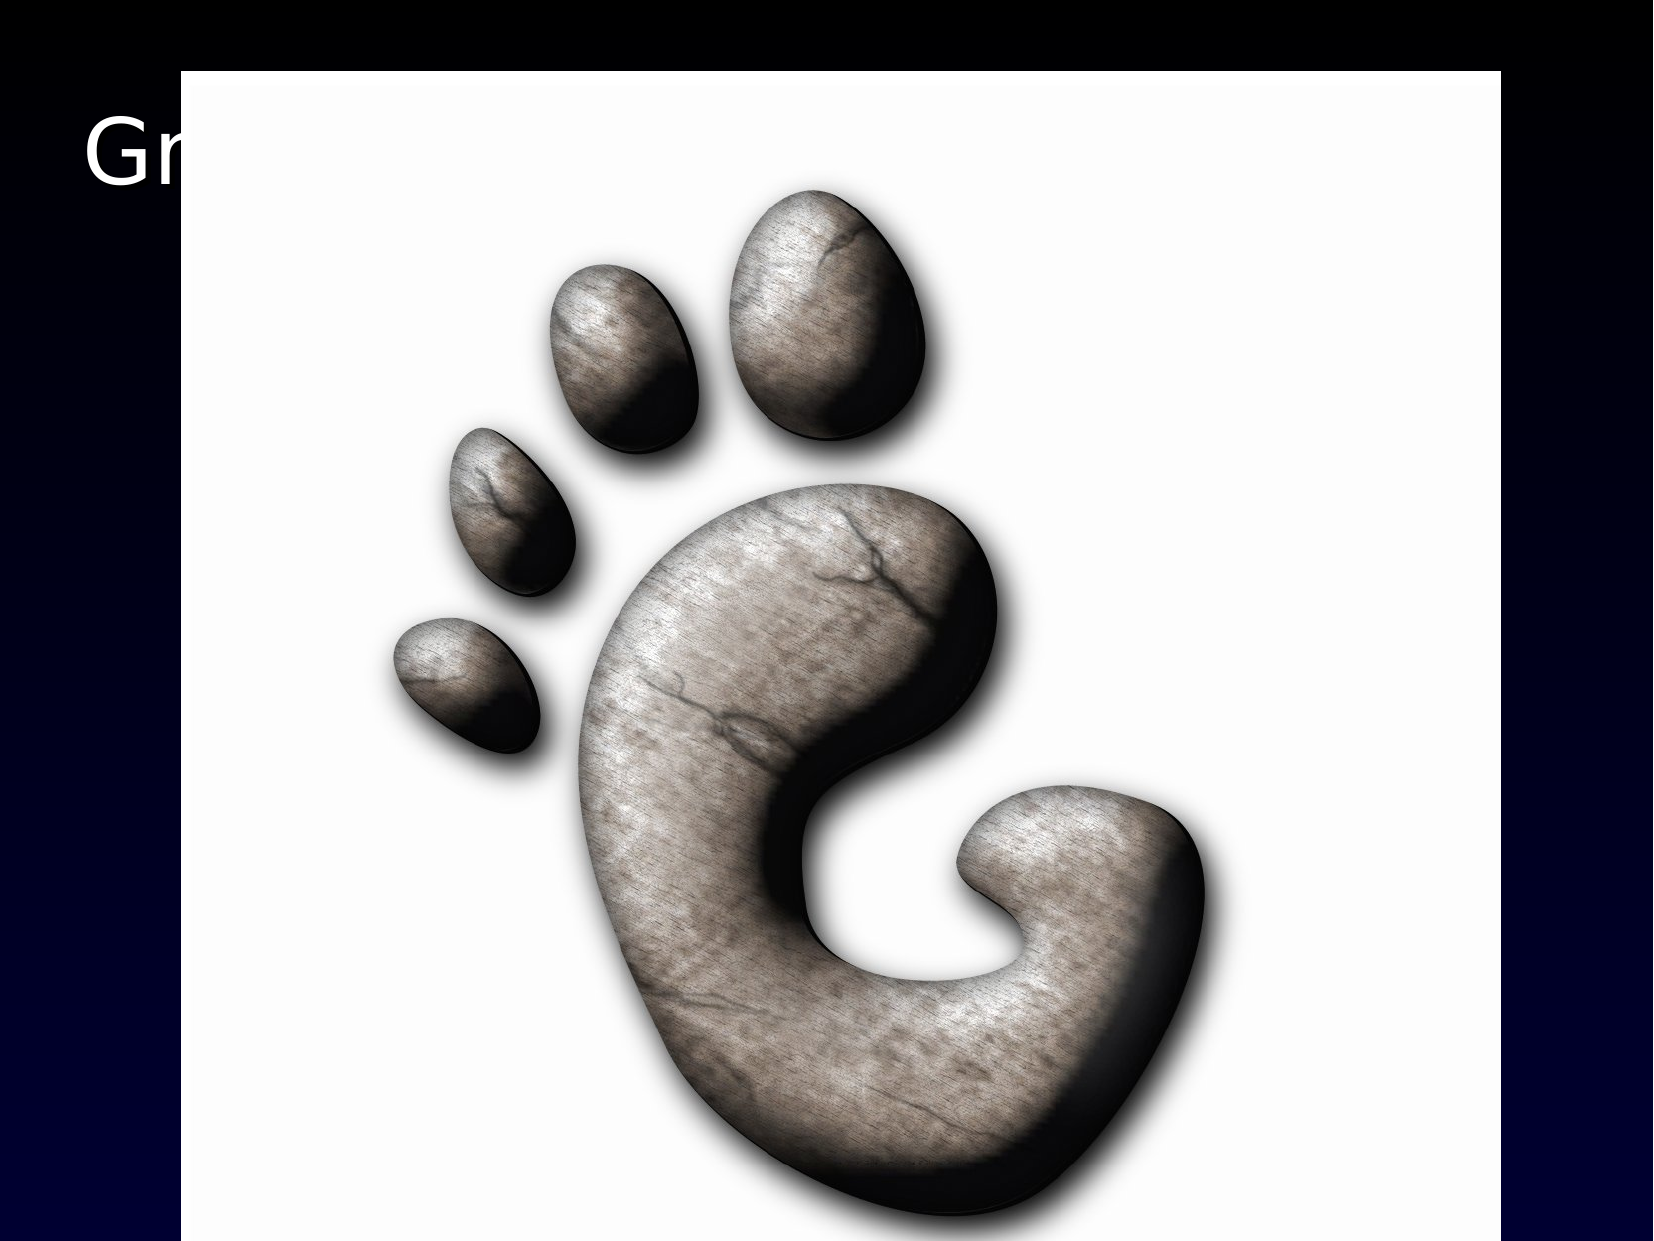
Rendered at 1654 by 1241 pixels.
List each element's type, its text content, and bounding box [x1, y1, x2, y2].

picture [181, 71, 1501, 1241]
title Gnome [82, 49, 1571, 257]
